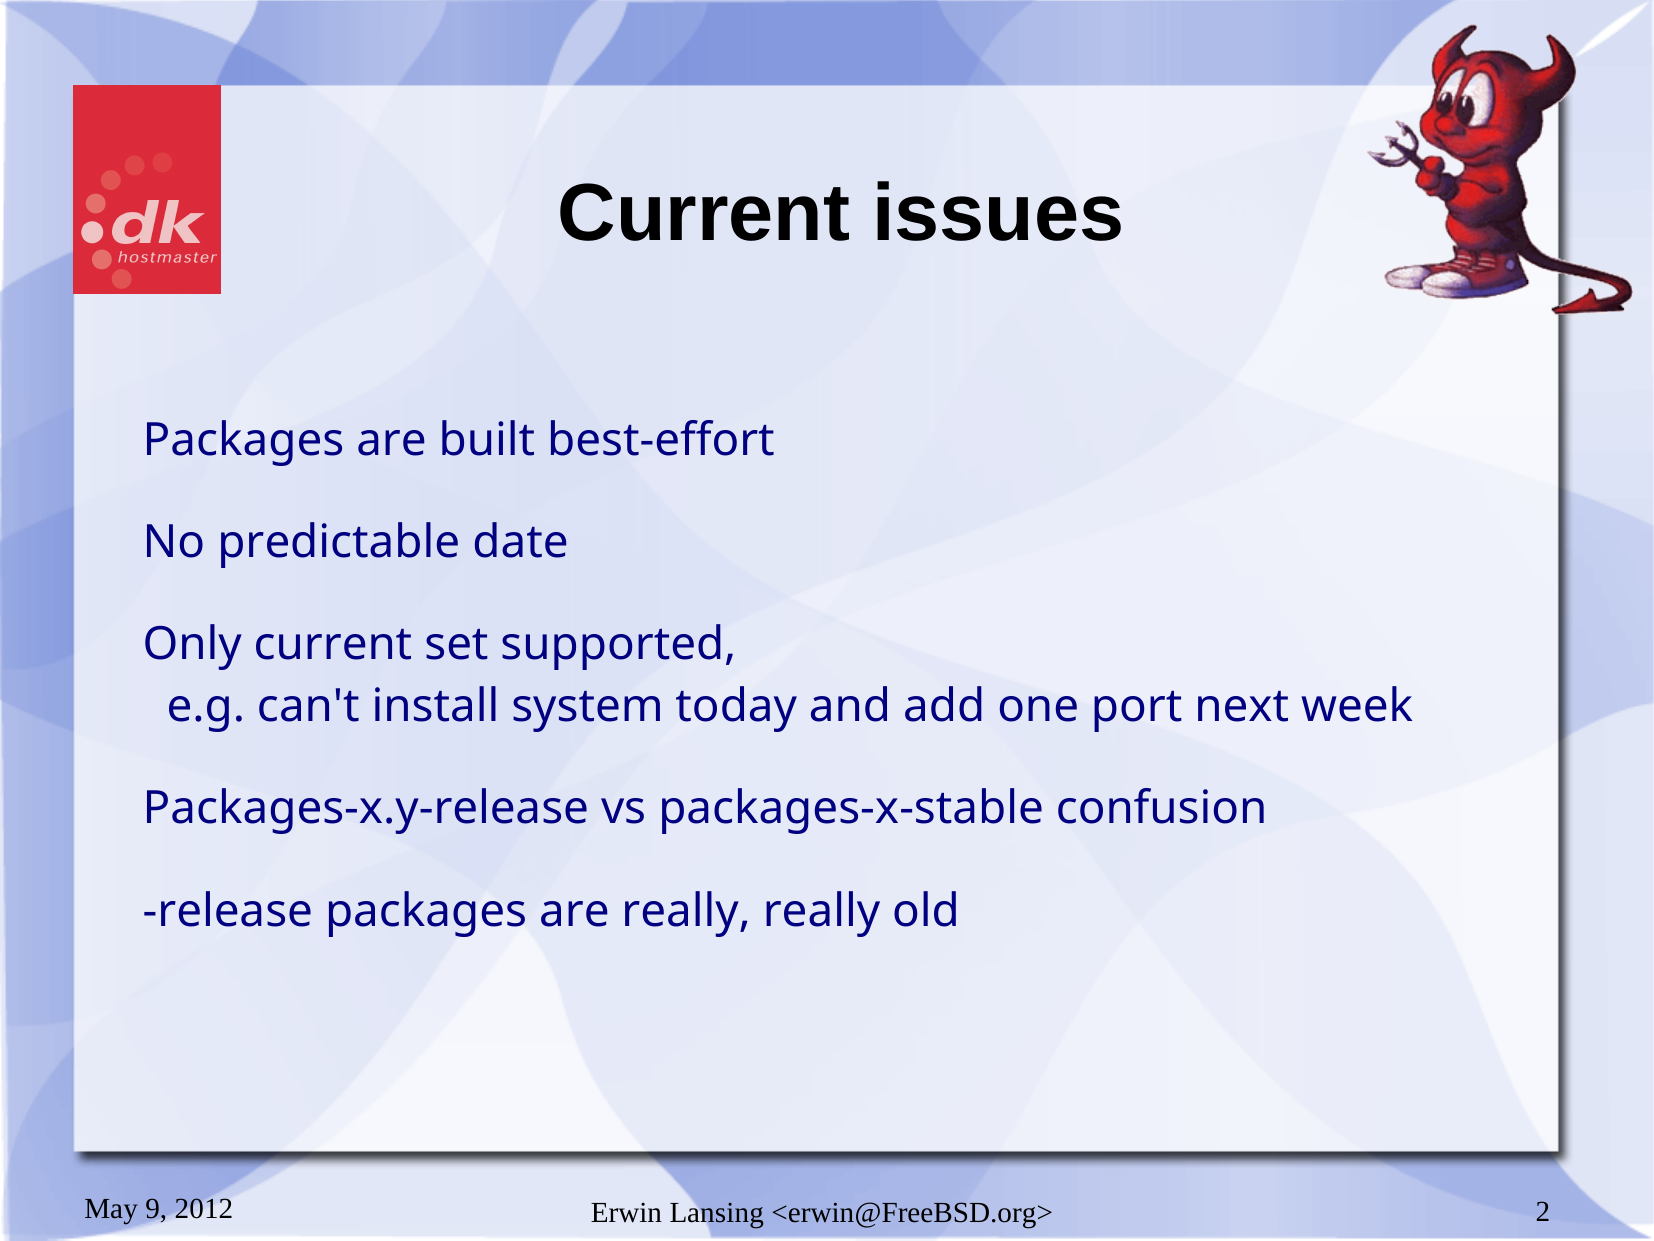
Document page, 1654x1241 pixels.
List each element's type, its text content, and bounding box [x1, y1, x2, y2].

picture [0, 0, 1654, 1241]
title Current issues [135, 108, 1548, 316]
text_box Packages are built best-effort No predictable date Only current set supported, e.g. can't install system today and add one port next week Packages-x.y-release vs packages-x-stable confusion -release packages are really, really old [142, 406, 1344, 873]
